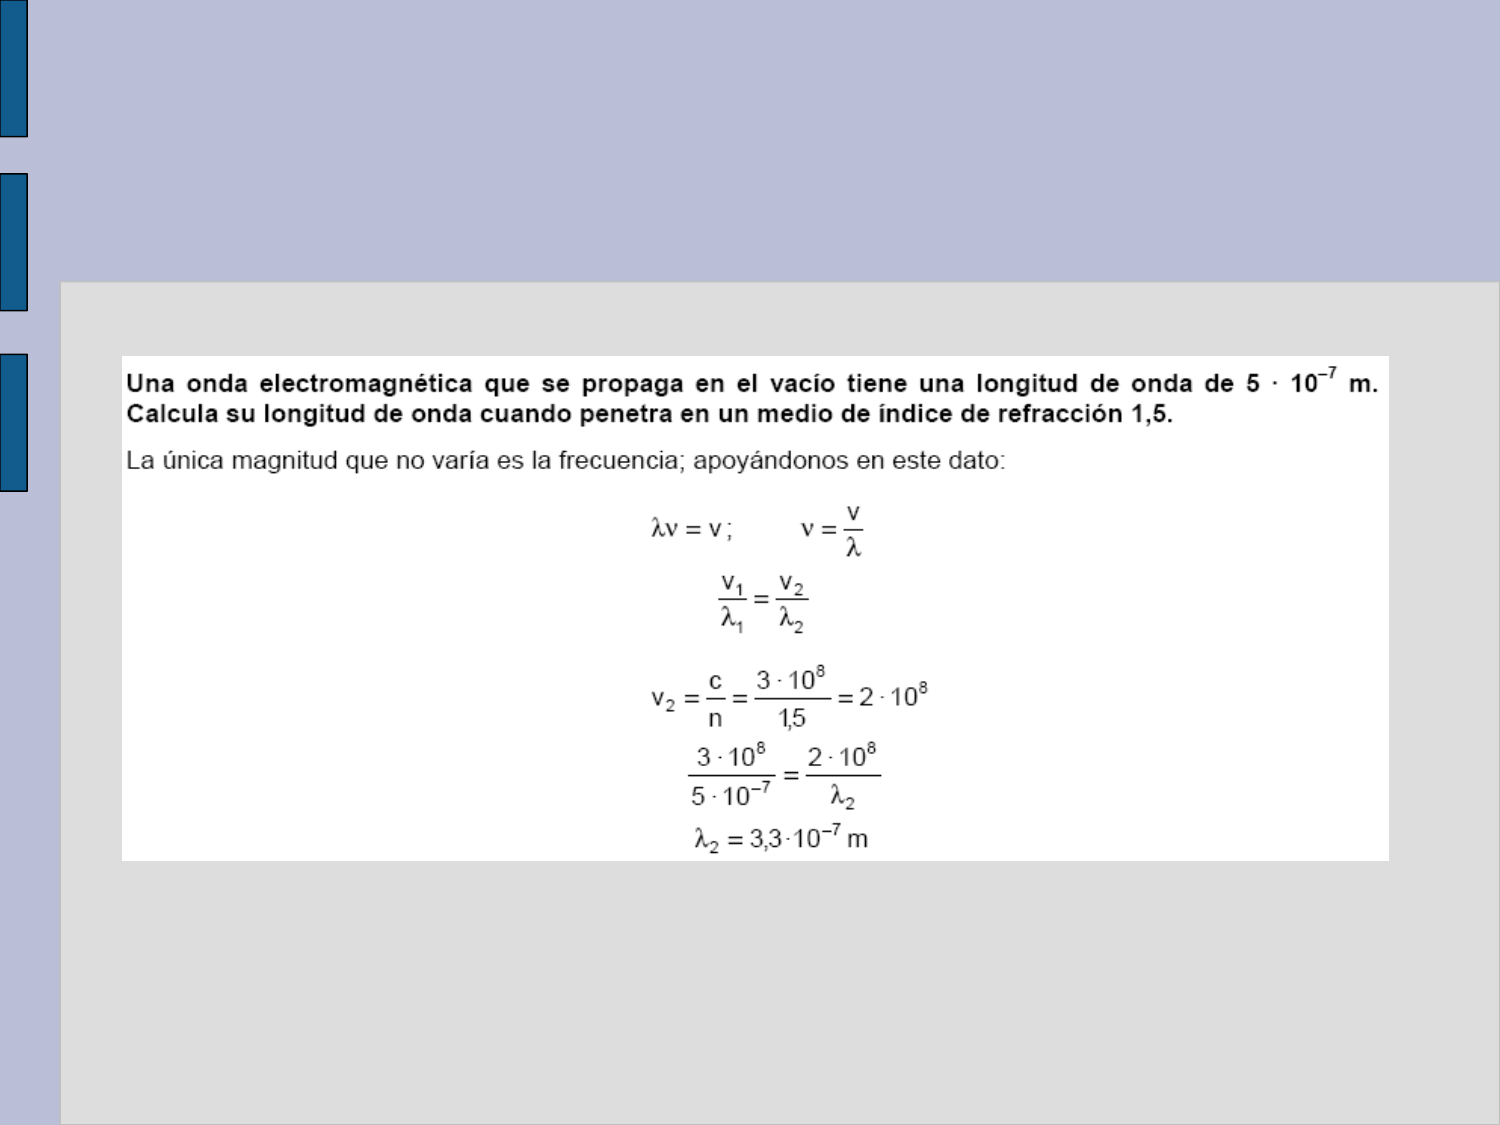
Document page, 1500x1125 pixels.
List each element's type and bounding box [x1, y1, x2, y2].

picture [122, 356, 1389, 861]
